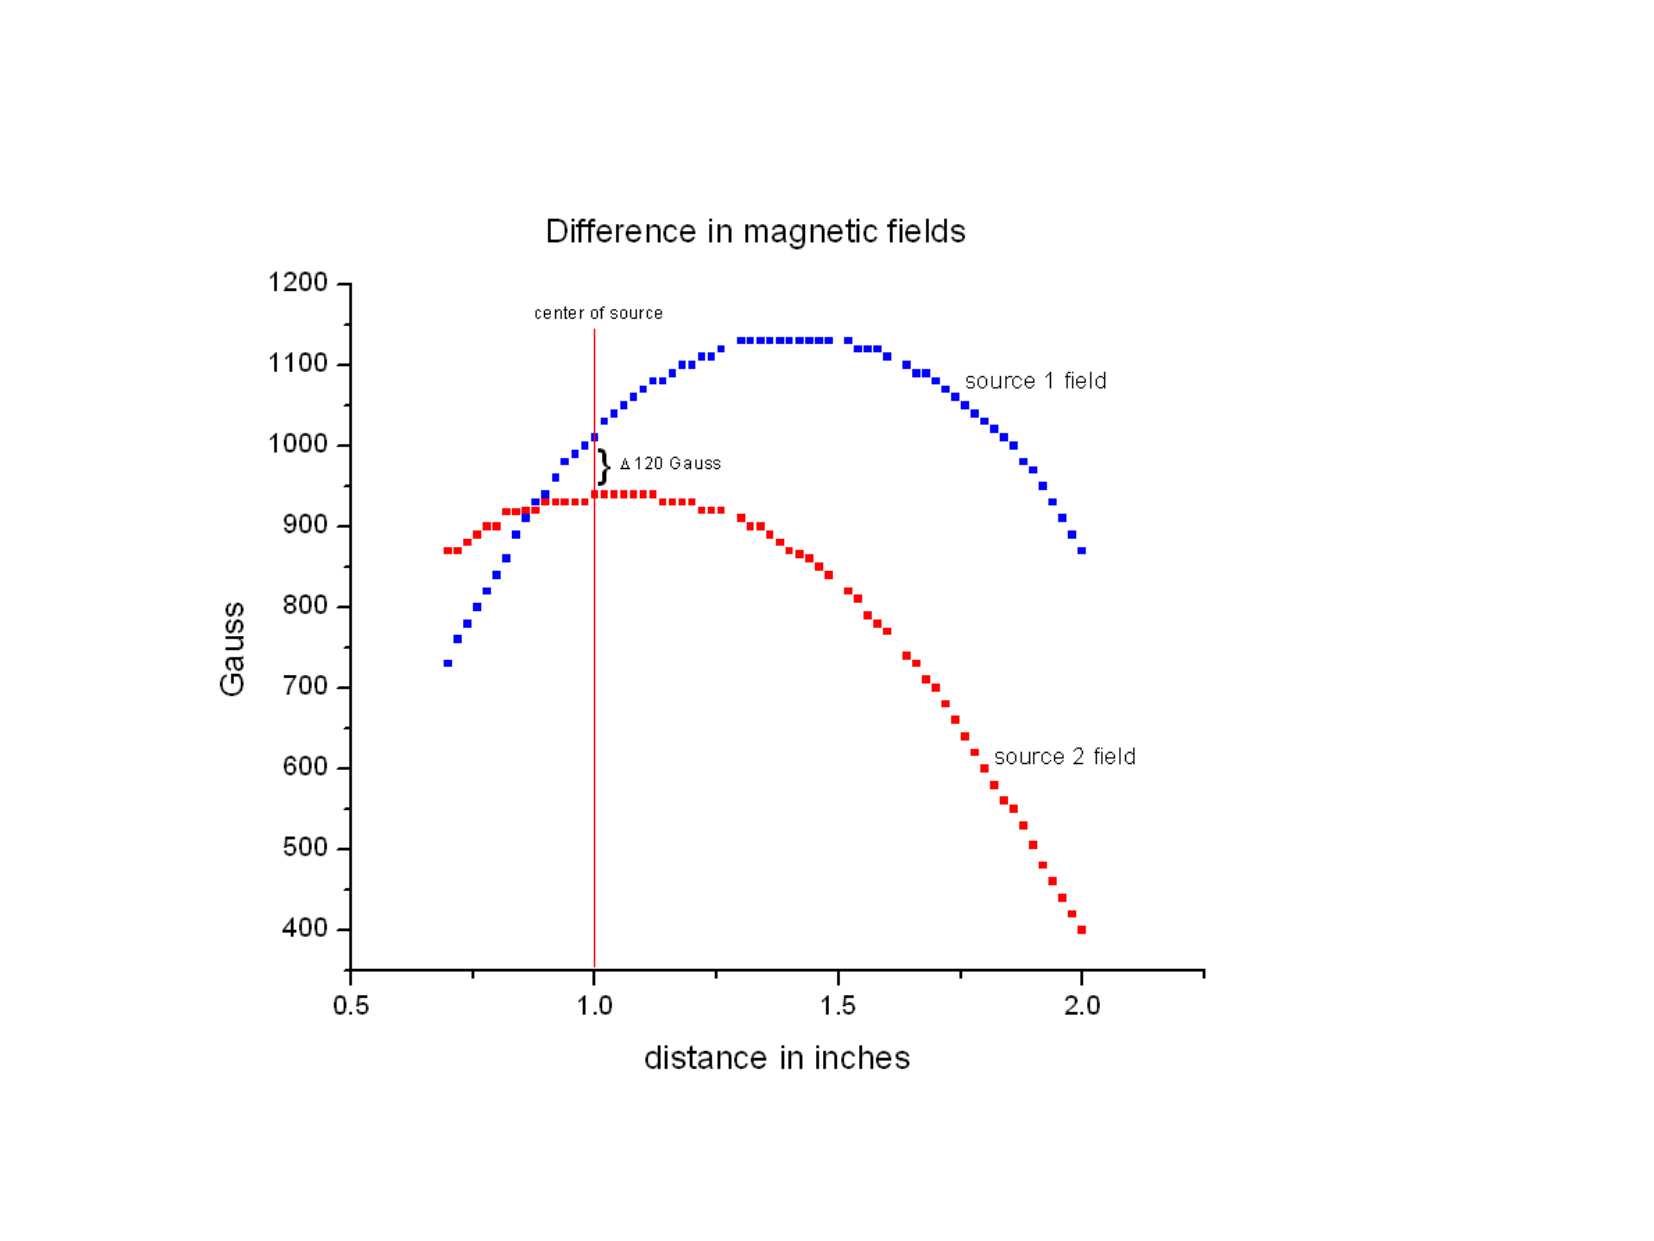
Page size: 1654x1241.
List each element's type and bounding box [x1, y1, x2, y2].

picture [127, 173, 1378, 1129]
